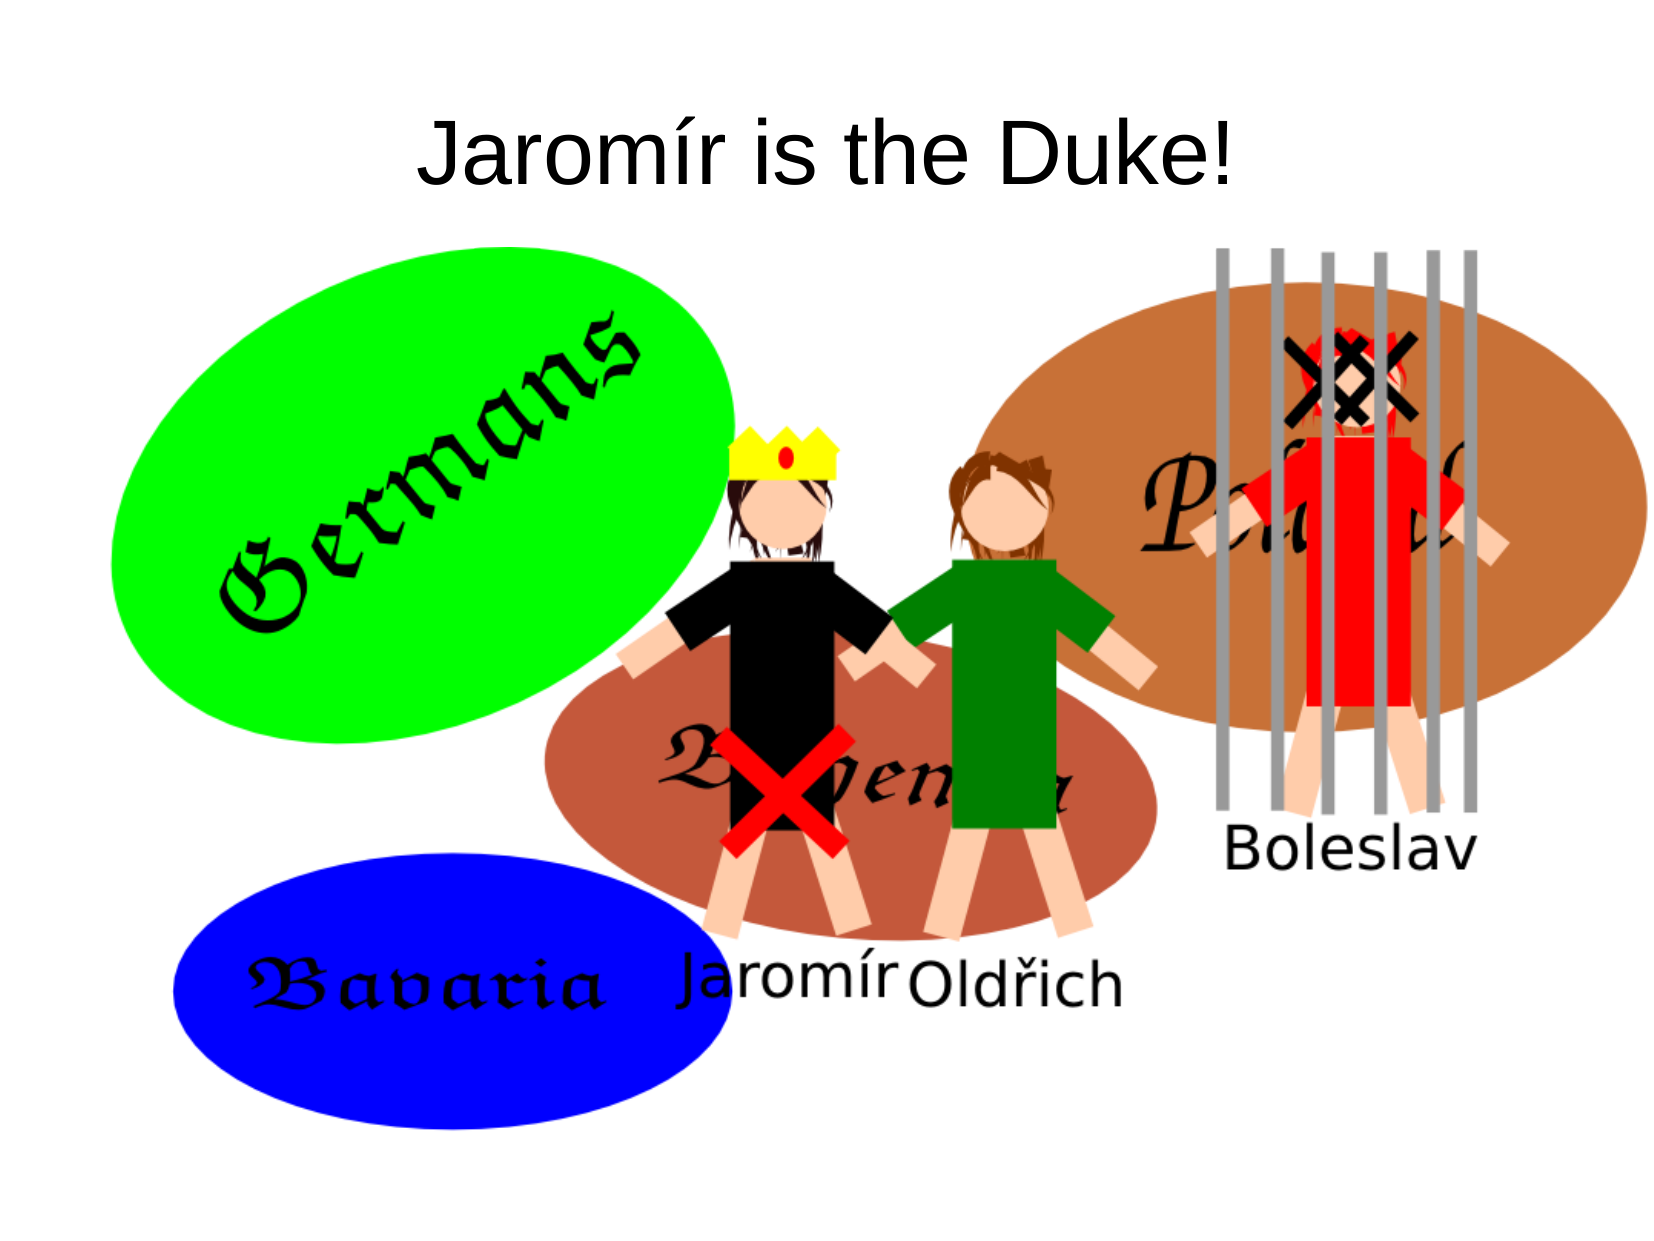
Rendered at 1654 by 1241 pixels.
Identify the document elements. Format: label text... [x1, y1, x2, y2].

title Jaromír is the Duke! [82, 49, 1571, 247]
picture [0, 247, 1654, 1231]
